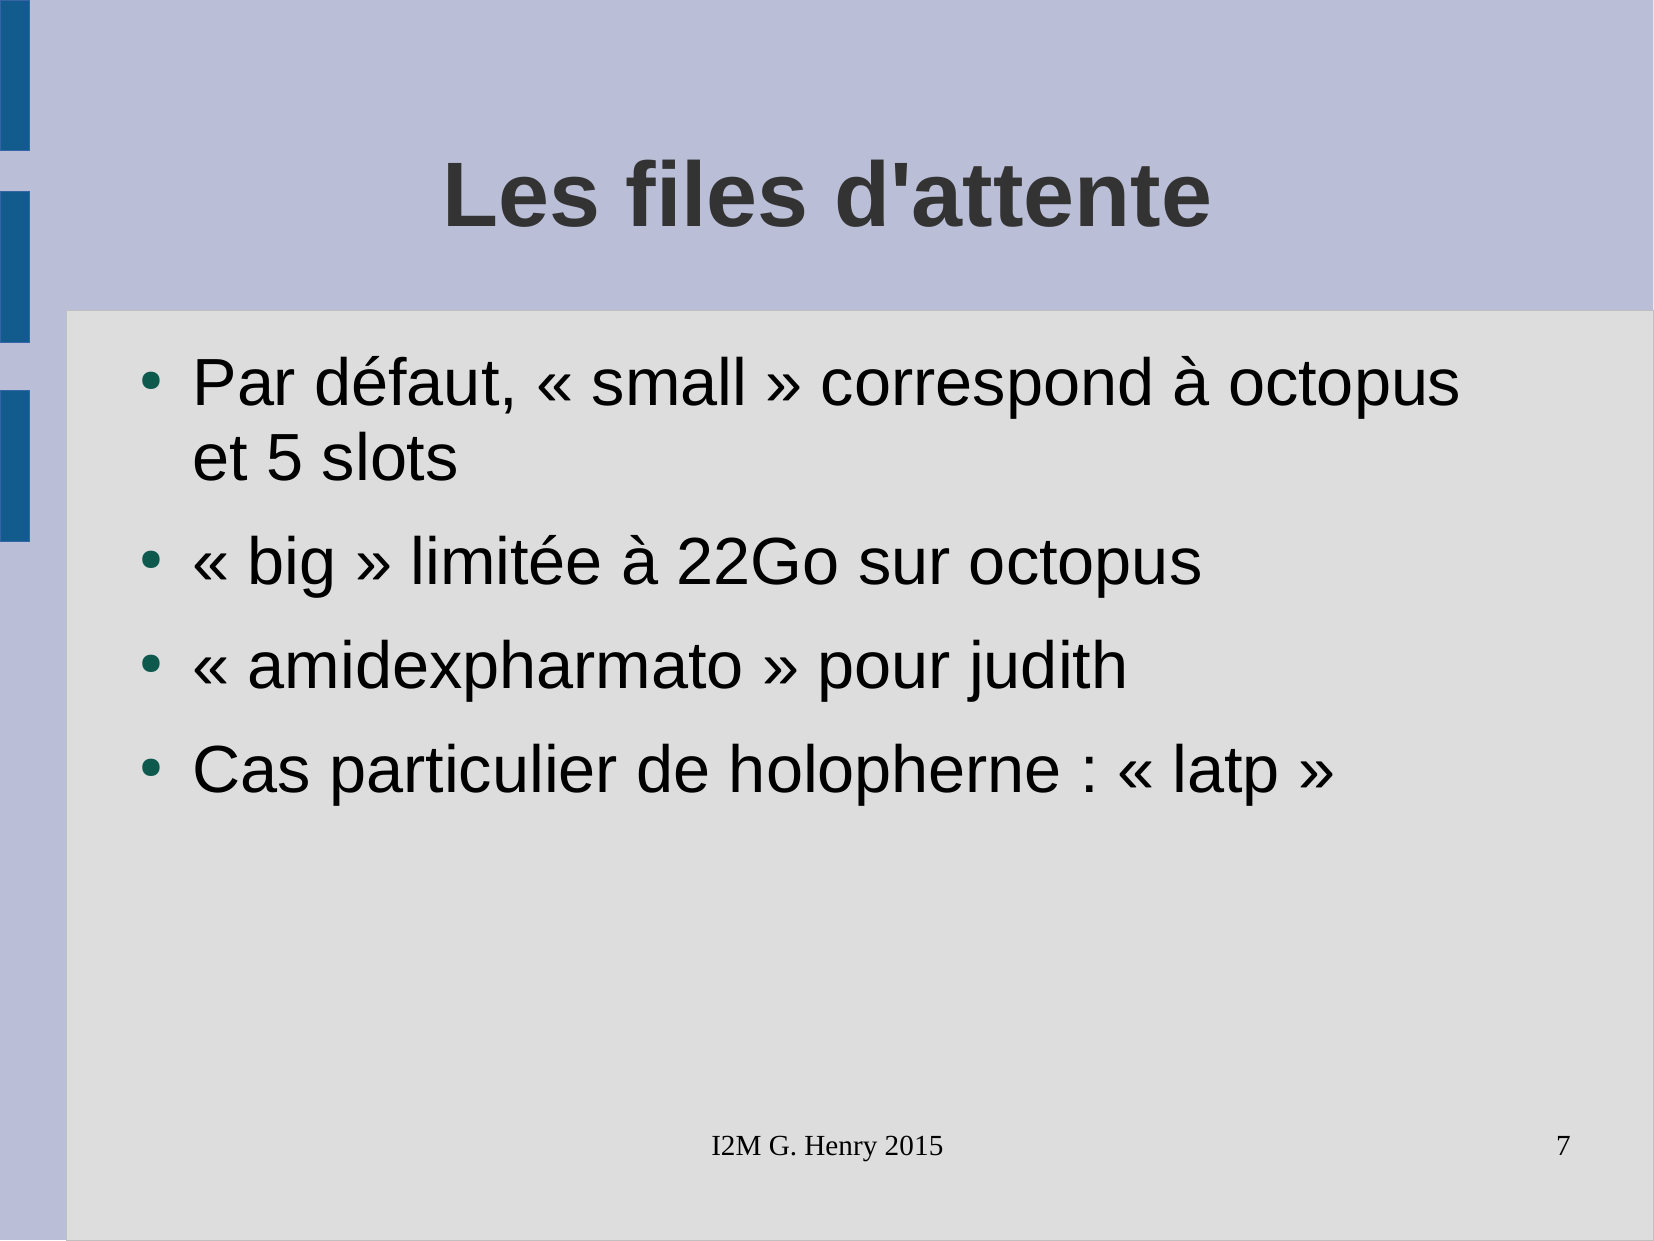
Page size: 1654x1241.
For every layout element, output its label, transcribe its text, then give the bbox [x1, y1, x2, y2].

list Par défaut, « small » correspond à octopus et 5 slots « big » limitée à 22Go sur octopus « amidexpharmato » pour judith Cas particulier de holopherne : « latp » [121, 344, 1534, 1065]
title Les files d'attente [121, 91, 1534, 299]
